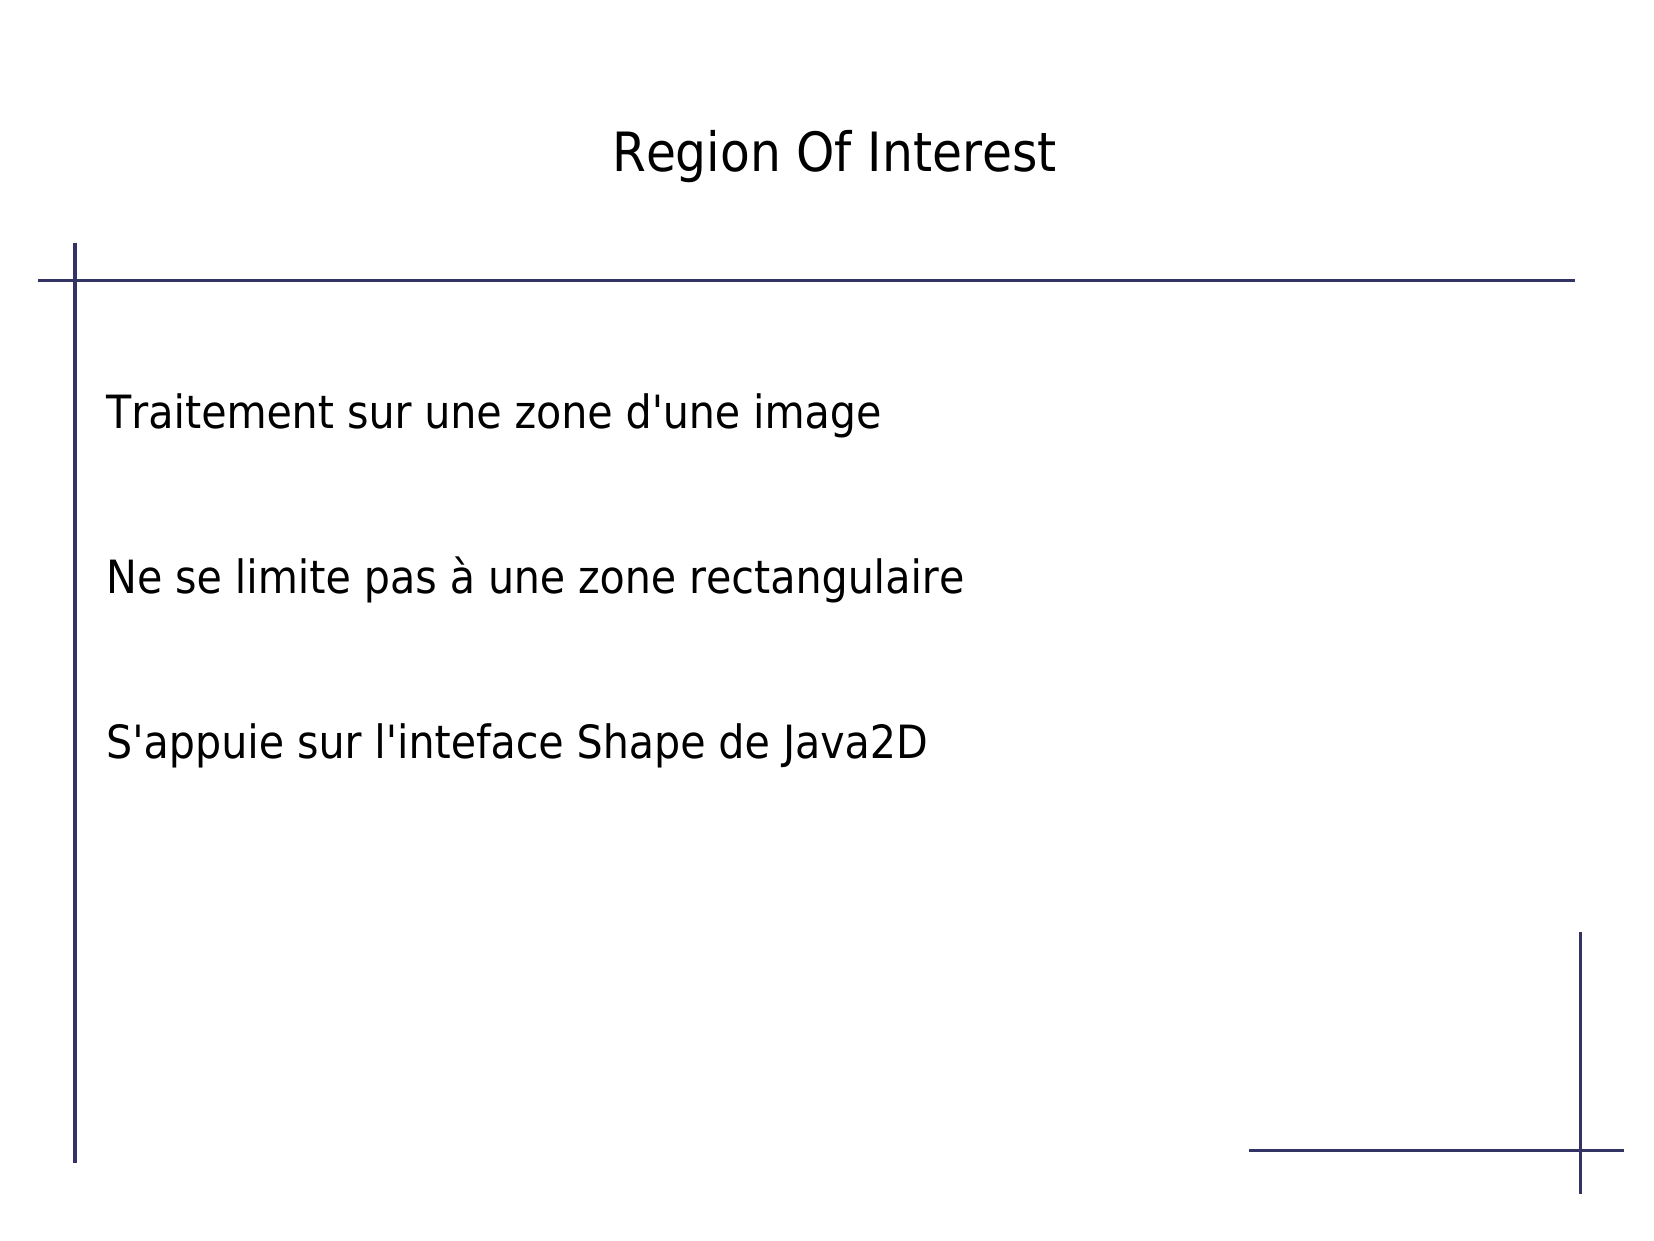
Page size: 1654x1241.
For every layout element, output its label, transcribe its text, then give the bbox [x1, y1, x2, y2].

title Region Of Interest [112, 49, 1558, 257]
list Traitement sur une zone d'une image Ne se limite pas à une zone rectangulaire S'appuie sur l'inteface Shape de Java2D [88, 333, 1538, 1152]
